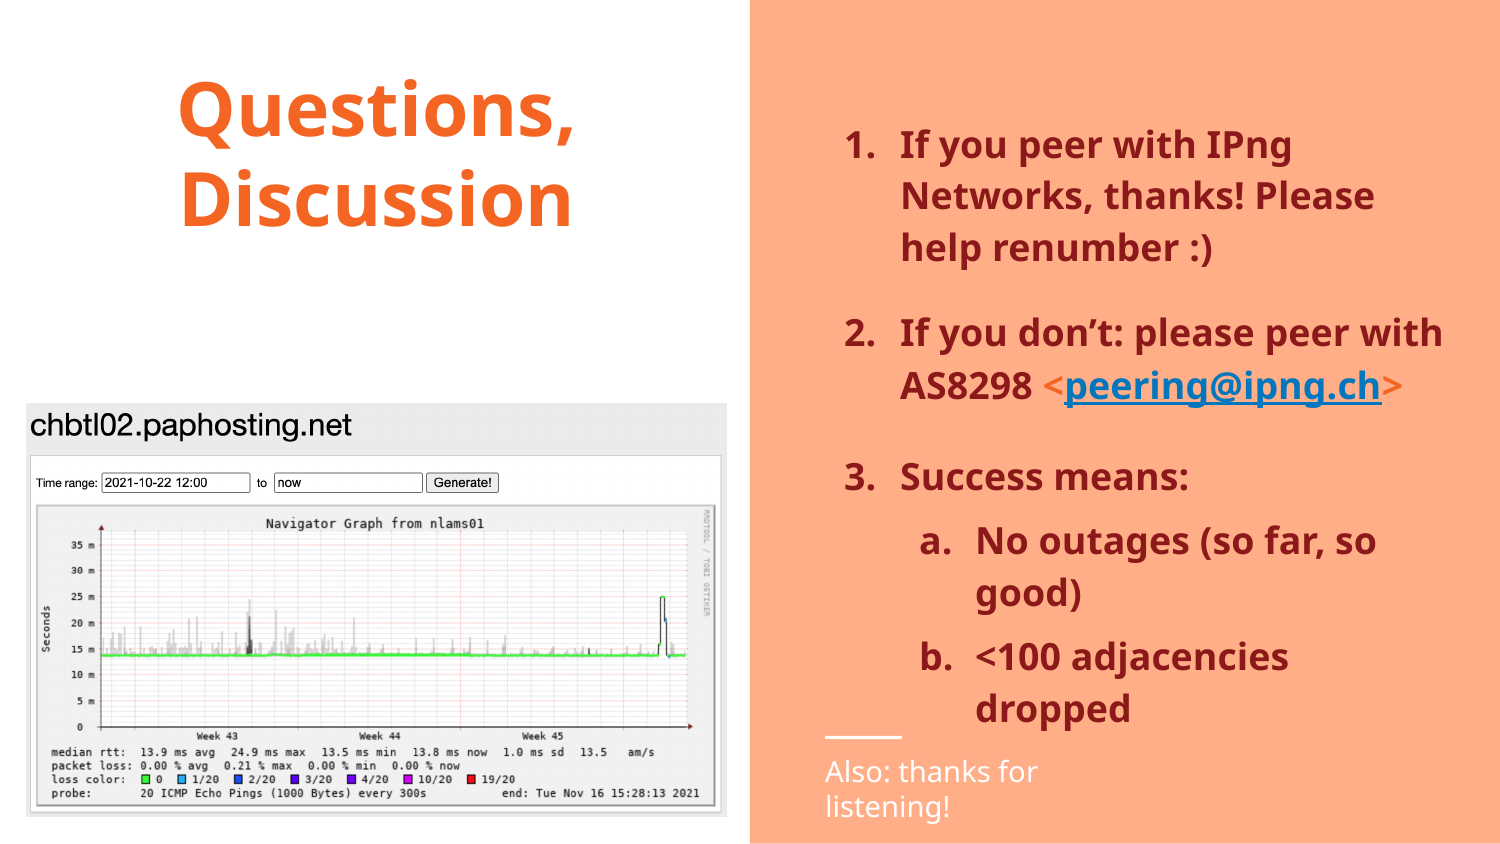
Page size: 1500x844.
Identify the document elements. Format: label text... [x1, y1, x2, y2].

text_box Also: thanks for listening! [810, 738, 1175, 839]
list If you peer with IPng Networks, thanks! Please help renumber :) If you don’t: please peer with AS8298 <peering@ipng.ch> Success means: No outages (so far, so good) <100 adjacencies dropped [810, 118, 1466, 725]
title Questions, Discussion [45, 43, 709, 260]
picture [26, 403, 727, 817]
